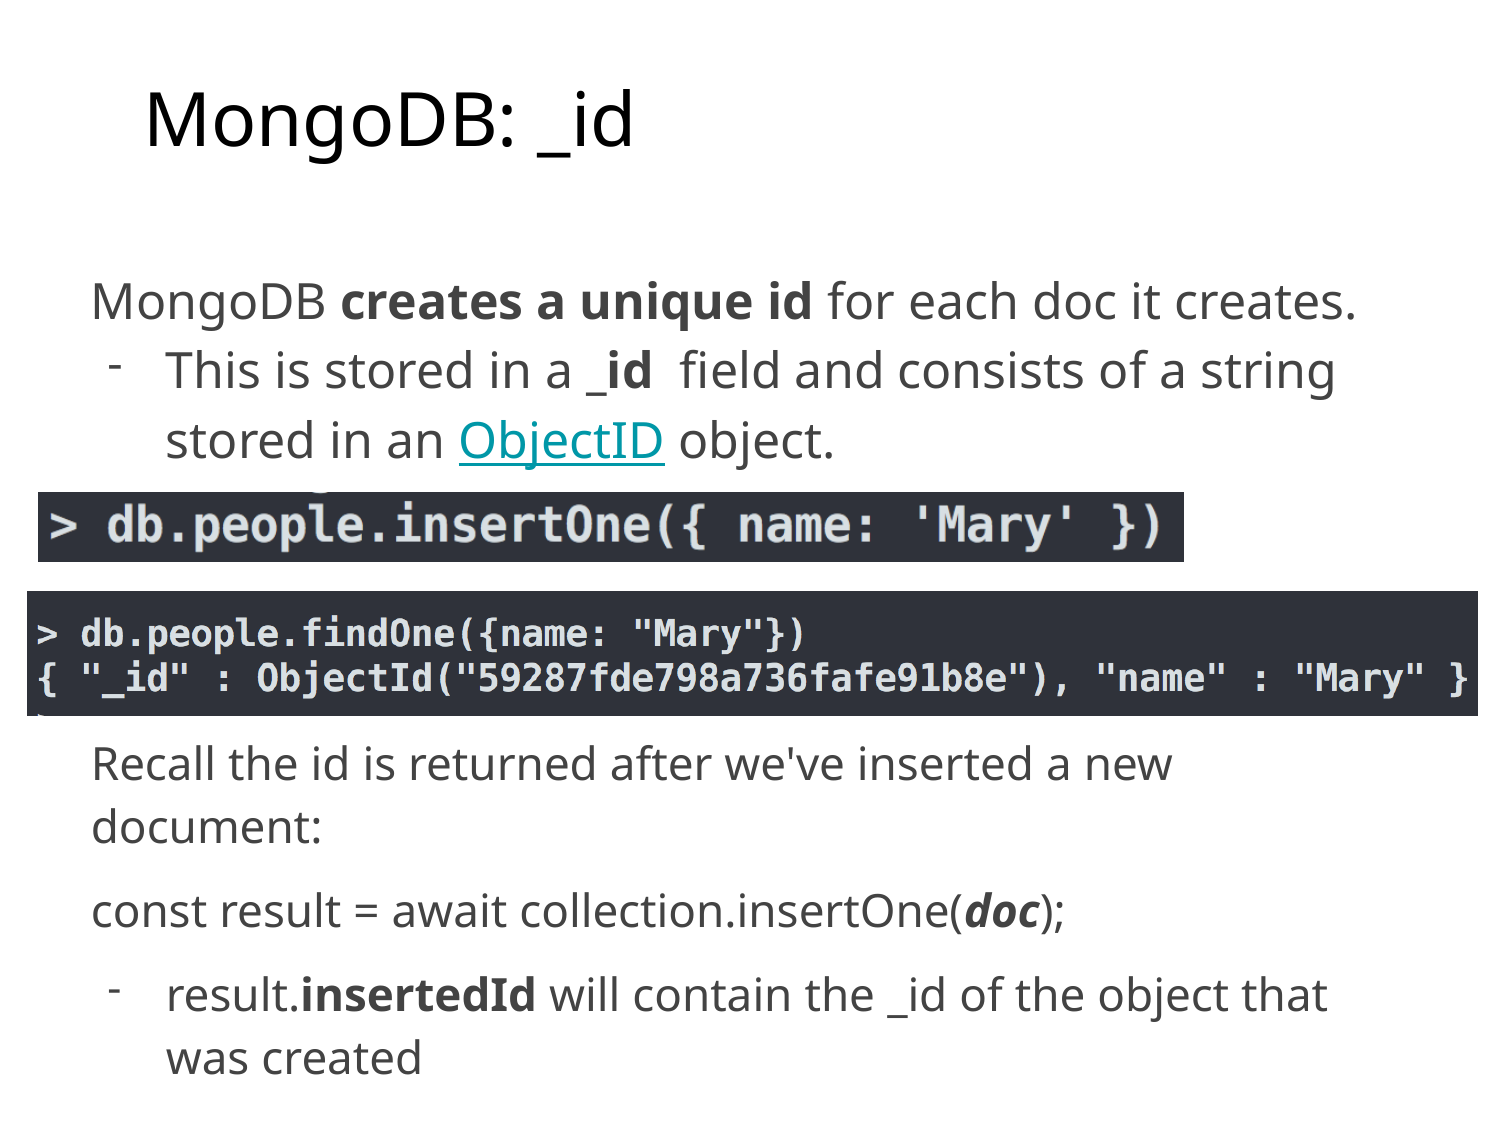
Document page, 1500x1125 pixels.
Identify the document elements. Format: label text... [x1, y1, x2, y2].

text_box Recall the id is returned after we've inserted a new document: const result = await collection.insertOne(doc); result.insertedId will contain the _id of the object that was created [75, 720, 1409, 1090]
title MongoDB: _id [128, 56, 1372, 183]
list MongoDB creates a unique id for each doc it creates. This is stored in a _id field and consists of a string stored in an ObjectID object. [75, 245, 1425, 401]
picture [27, 591, 1478, 716]
picture [38, 492, 1184, 562]
